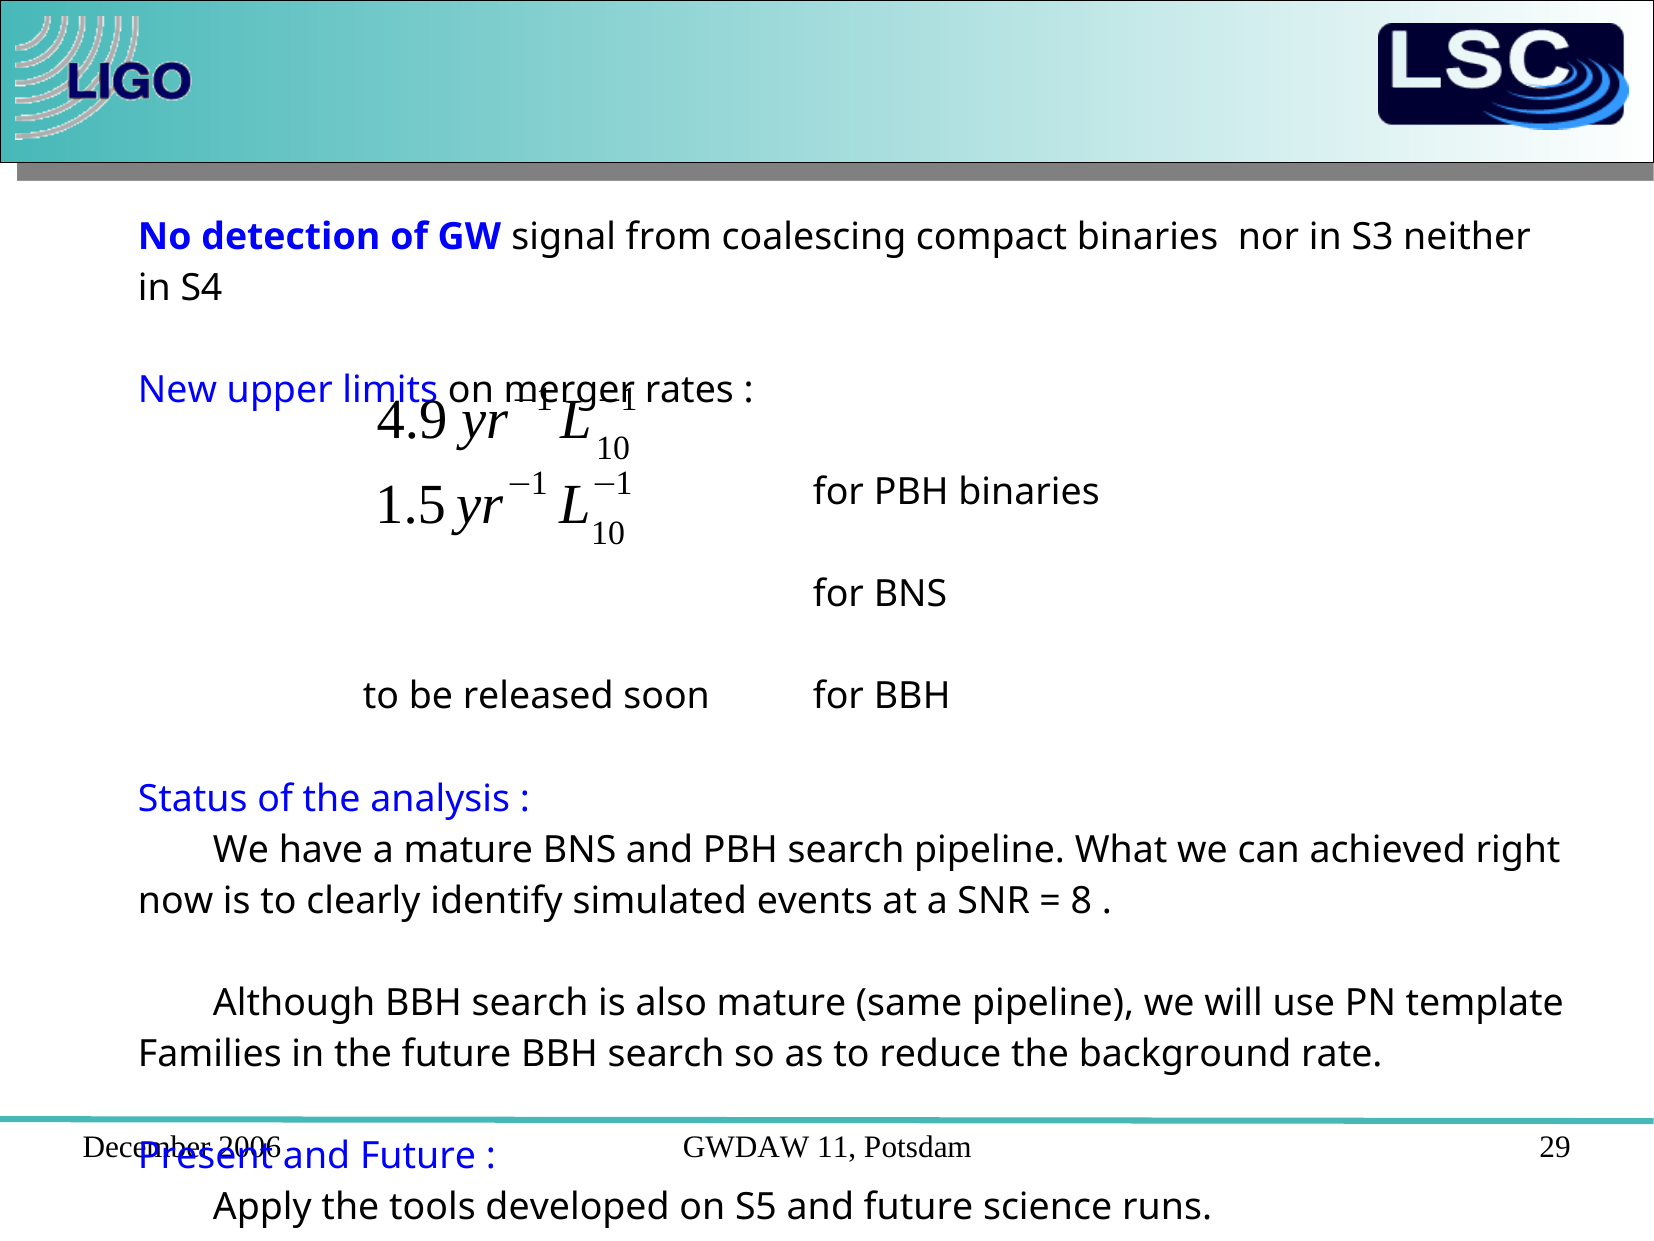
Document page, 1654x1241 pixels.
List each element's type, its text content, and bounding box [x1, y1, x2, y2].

picture [15, 16, 192, 140]
text_box [175, 443, 1639, 737]
picture [1378, 23, 1629, 130]
text_box No detection of GW signal from coalescing compact binaries nor in S3 neither in S4 New upper limits on merger rates : for PBH binaries for BNS to be released soon for BBH Status of the analysis : We have a mature BNS and PBH search pipeline. What we can achieved right now is to clearly identify simulated events at a SNR = 8 . Although BBH search is also mature (same pipeline), we will use PN template Families in the future BBH search so as to reduce the background rate. Present and Future : Apply the tools developed on S5 and future science runs. [123, 202, 1586, 1241]
chart [361, 371, 652, 555]
